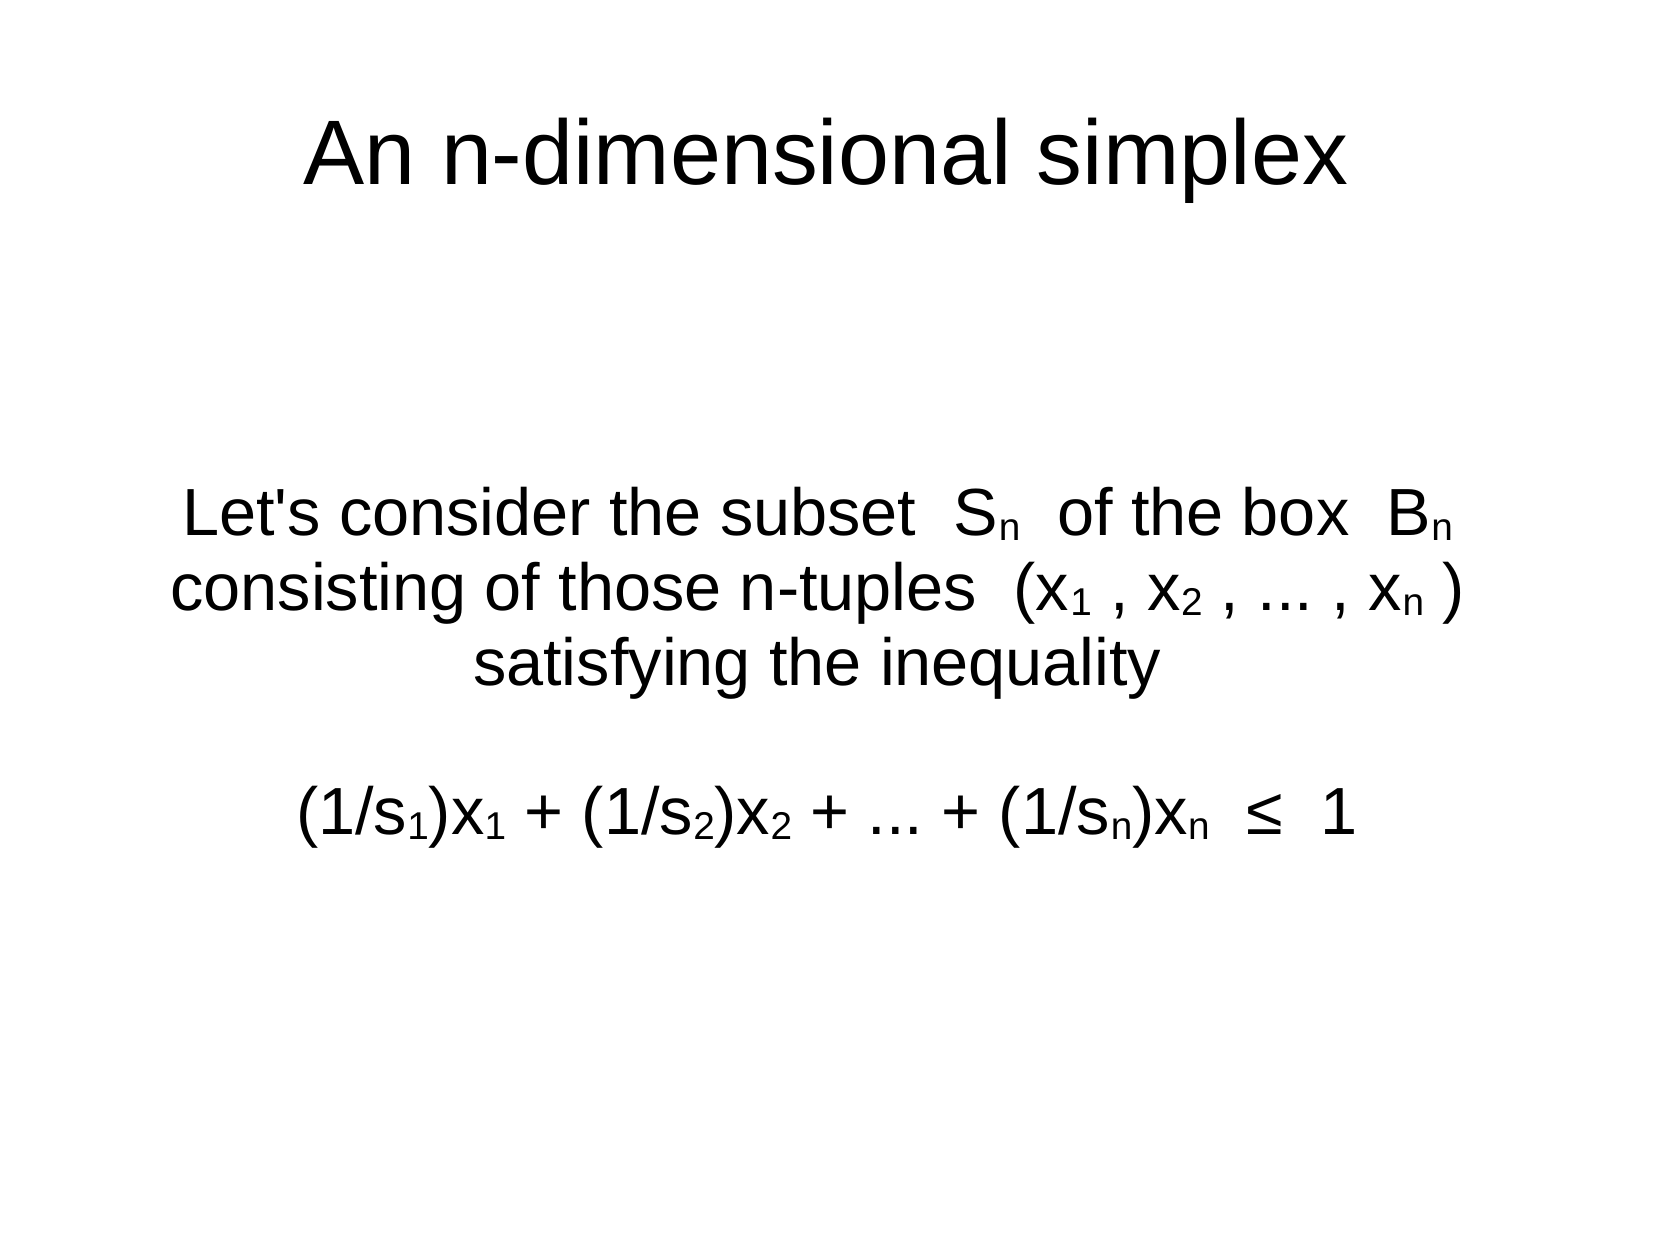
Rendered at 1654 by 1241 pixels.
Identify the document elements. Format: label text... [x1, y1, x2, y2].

subtitle Let's consider the subset Sn of the box Bn consisting of those n-tuples (x1 , x2 , ... , xn ) satisfying the inequality (1/s1)x1 + (1/s2)x2 + ... + (1/sn)xn ≤ 1 [82, 297, 1571, 1102]
title An n-dimensional simplex [82, 56, 1571, 250]
